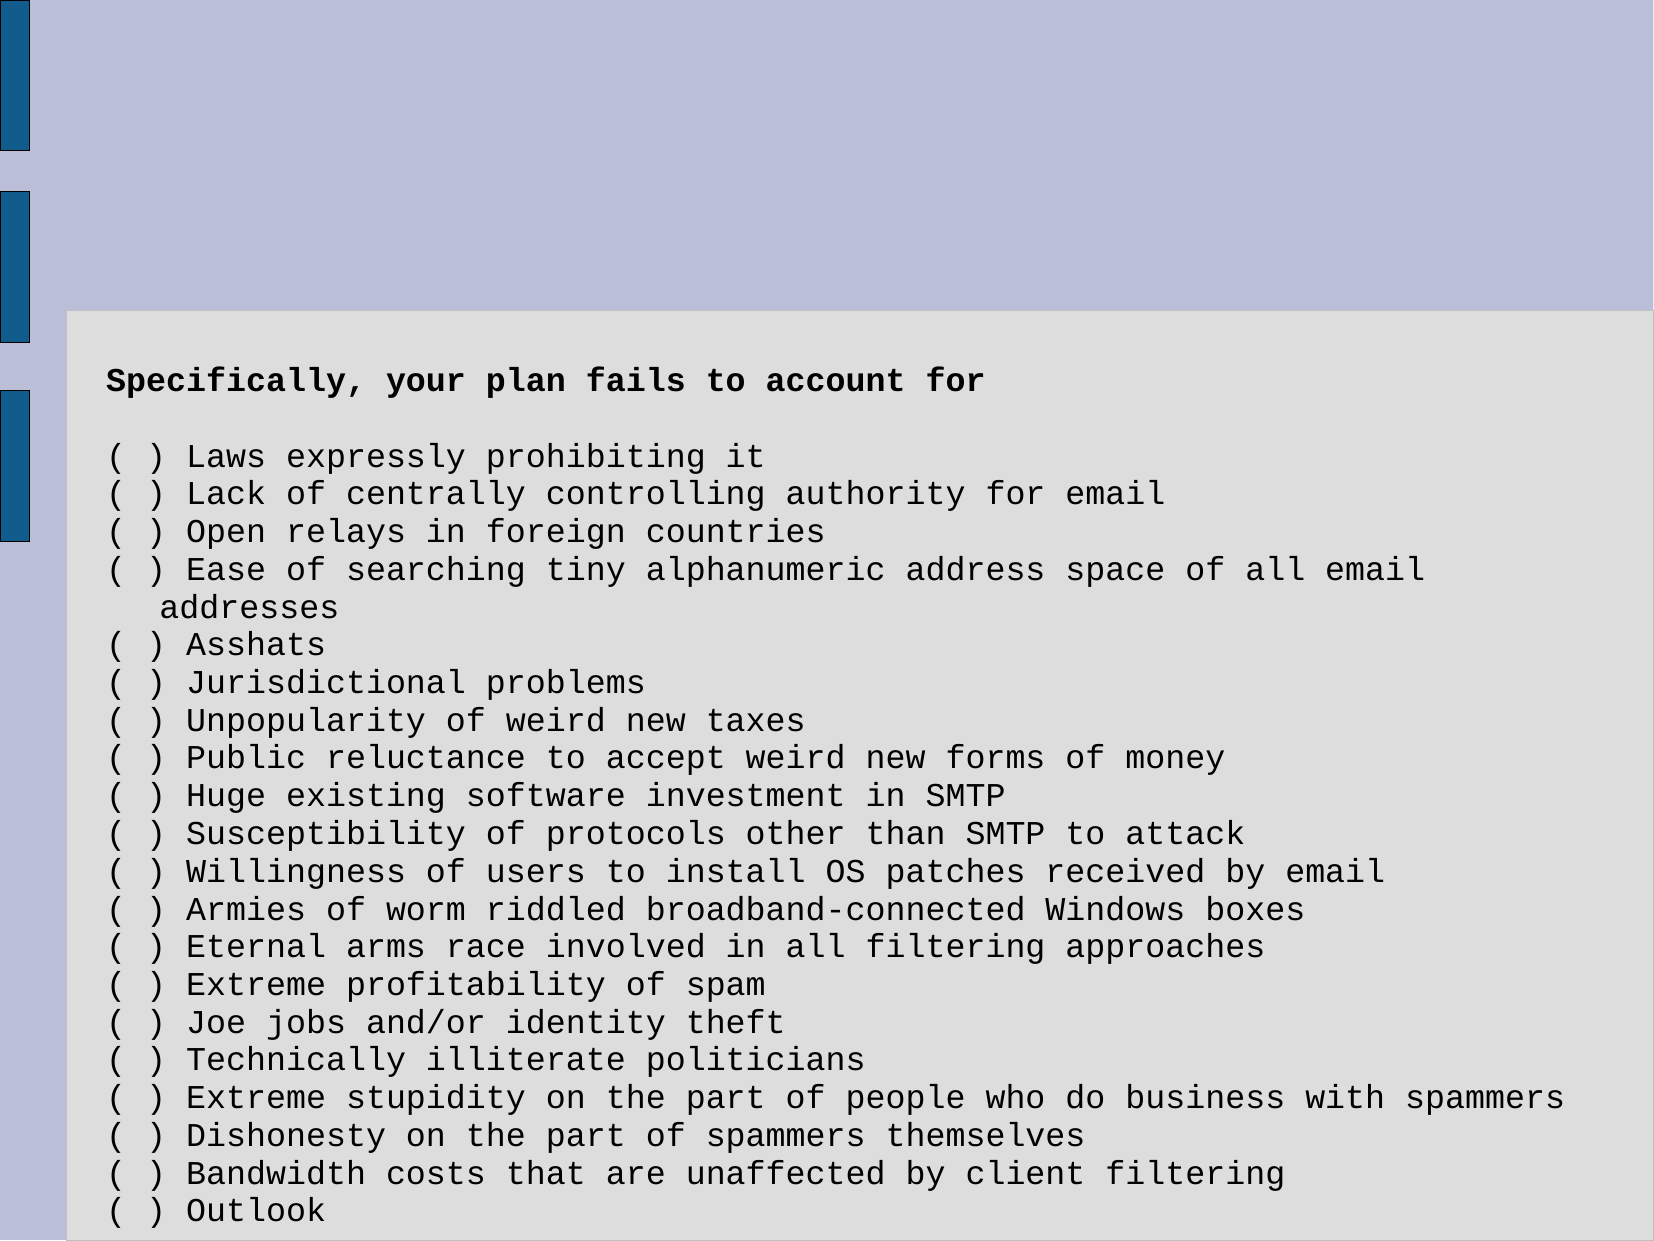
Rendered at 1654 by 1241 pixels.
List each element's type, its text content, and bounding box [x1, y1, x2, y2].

text_box Specifically, your plan fails to account for ( ) Laws expressly prohibiting it ( ) Lack of centrally controlling authority for email ( ) Open relays in foreign countries ( ) Ease of searching tiny alphanumeric address space of all email addresses ( ) Asshats ( ) Jurisdictional problems ( ) Unpopularity of weird new taxes ( ) Public reluctance to accept weird new forms of money ( ) Huge existing software investment in SMTP ( ) Susceptibility of protocols other than SMTP to attack ( ) Willingness of users to install OS patches received by email ( ) Armies of worm riddled broadband-connected Windows boxes ( ) Eternal arms race involved in all filtering approaches ( ) Extreme profitability of spam ( ) Joe jobs and/or identity theft ( ) Technically illiterate politicians ( ) Extreme stupidity on the part of people who do business with spammers ( ) Dishonesty on the part of spammers themselves ( ) Bandwidth costs that are unaffected by client filtering ( ) Outlook [88, 363, 1589, 1211]
